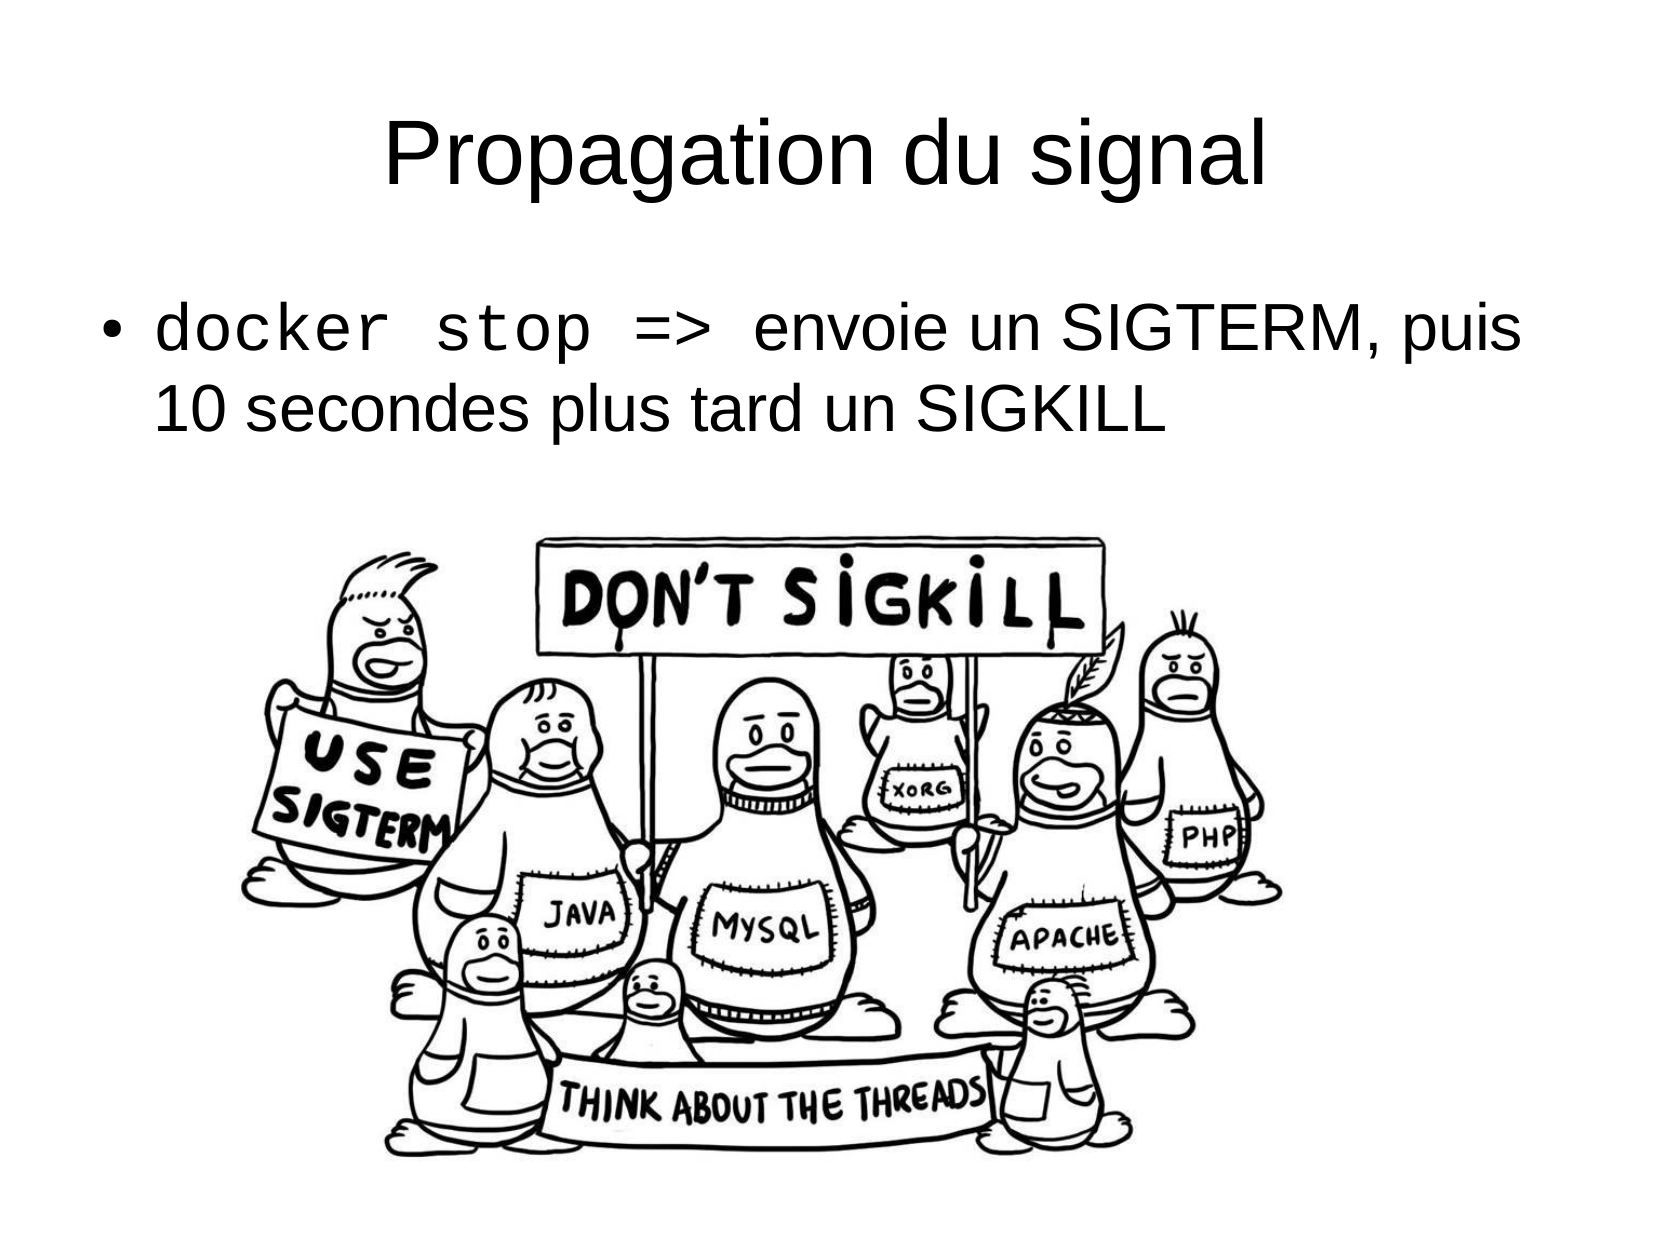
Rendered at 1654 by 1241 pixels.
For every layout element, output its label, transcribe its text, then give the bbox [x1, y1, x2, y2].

list docker stop => envoie un SIGTERM, puis 10 secondes plus tard un SIGKILL [82, 290, 1571, 1010]
title Propagation du signal [82, 49, 1571, 257]
picture [212, 496, 1323, 1185]
